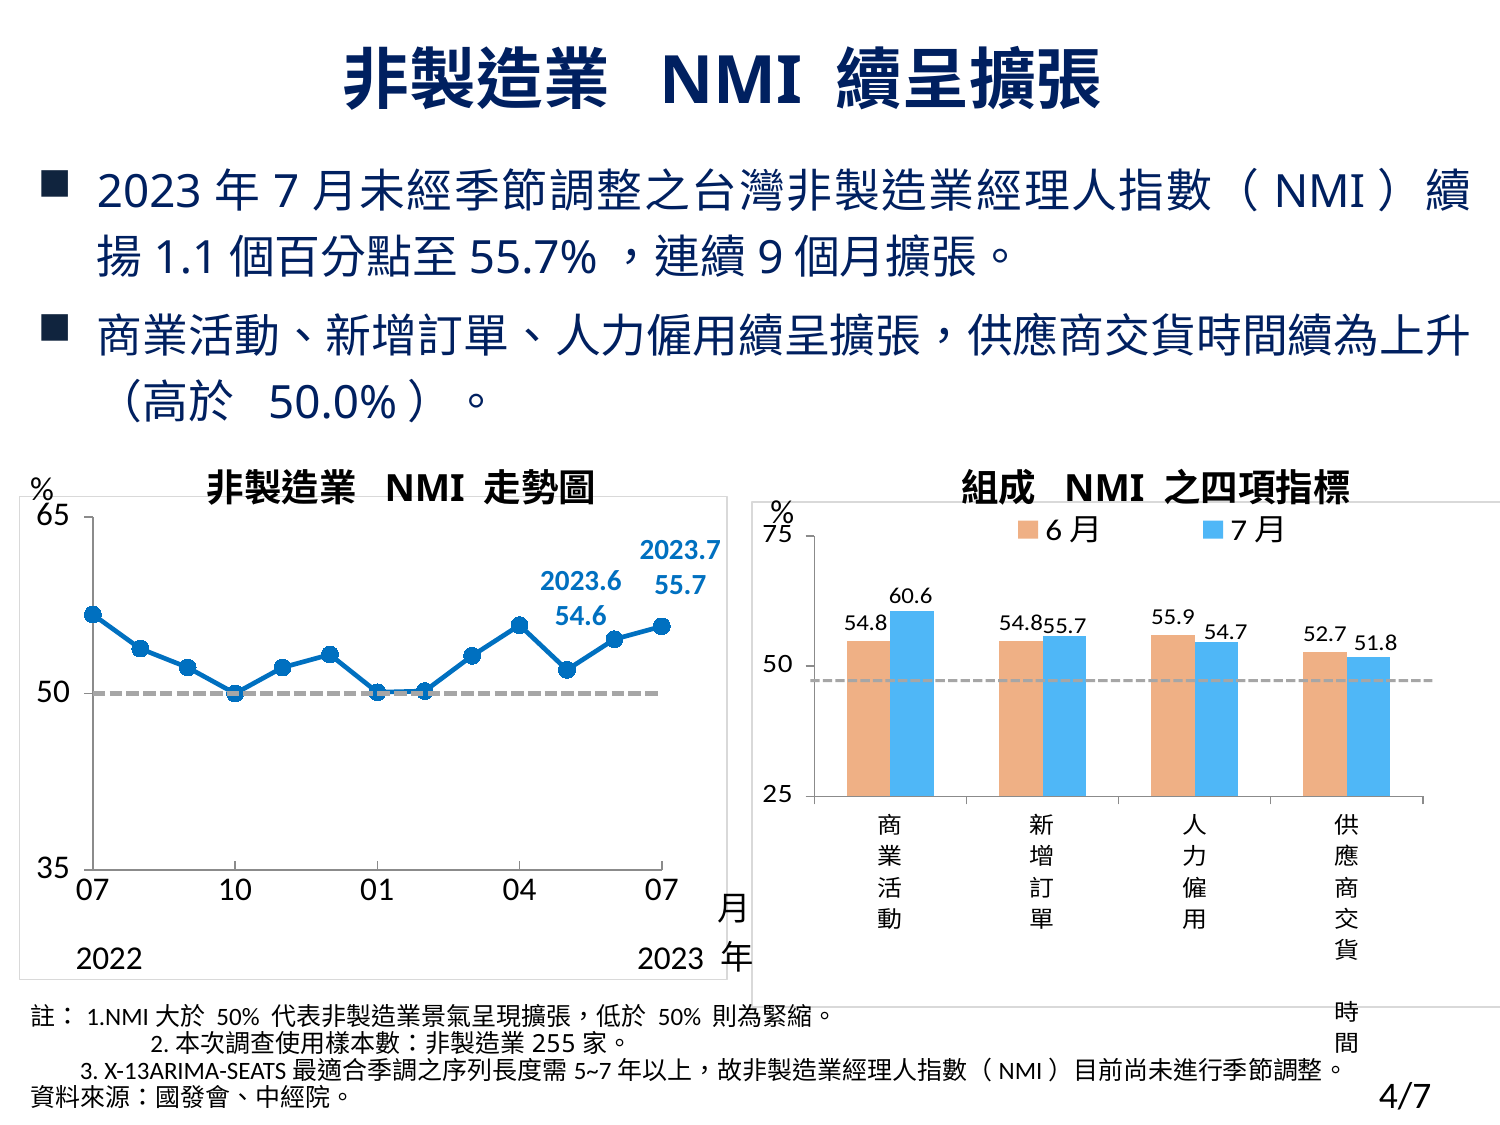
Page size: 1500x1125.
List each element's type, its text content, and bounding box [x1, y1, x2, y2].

text_box 非製造業 NMI 走勢圖 [112, 456, 691, 516]
text_box % [755, 483, 851, 539]
text_box 2023.7 55.7 [621, 530, 740, 601]
text_box 註：1.NMI大於 50% 代表非製造業景氣呈現擴張，低於 50% 則為緊縮。 2.本次調查使用樣本數：非製造業255家。 3. X-13ARIMA-SEATS最適合季調之序列長度需5~7年以上，故非製造業經理人指數（NMI）目前尚未進行季節調整。 資料來源：國發會、中經院。 [15, 999, 1500, 1119]
chart [751, 501, 1500, 999]
chart [18, 495, 728, 981]
text_box 組成 NMI 之四項指標 [854, 456, 1458, 516]
text_box % [15, 459, 110, 515]
text_box 2023年7月未經季節調整之台灣非製造業經理人指數（NMI）續揚1.1個百分點至55.7%，連續9個月擴張。 商業活動、新增訂單、人力僱用續呈擴張，供應商交貨時間續為上升（高於 50.0%）。 [0, 137, 1500, 421]
text_box 2022 2023 年 [45, 928, 811, 984]
title 非製造業 NMI 續呈擴張 [0, 0, 1446, 150]
text_box 2023.6 54.6 [524, 561, 637, 632]
text_box 月 [702, 879, 781, 928]
